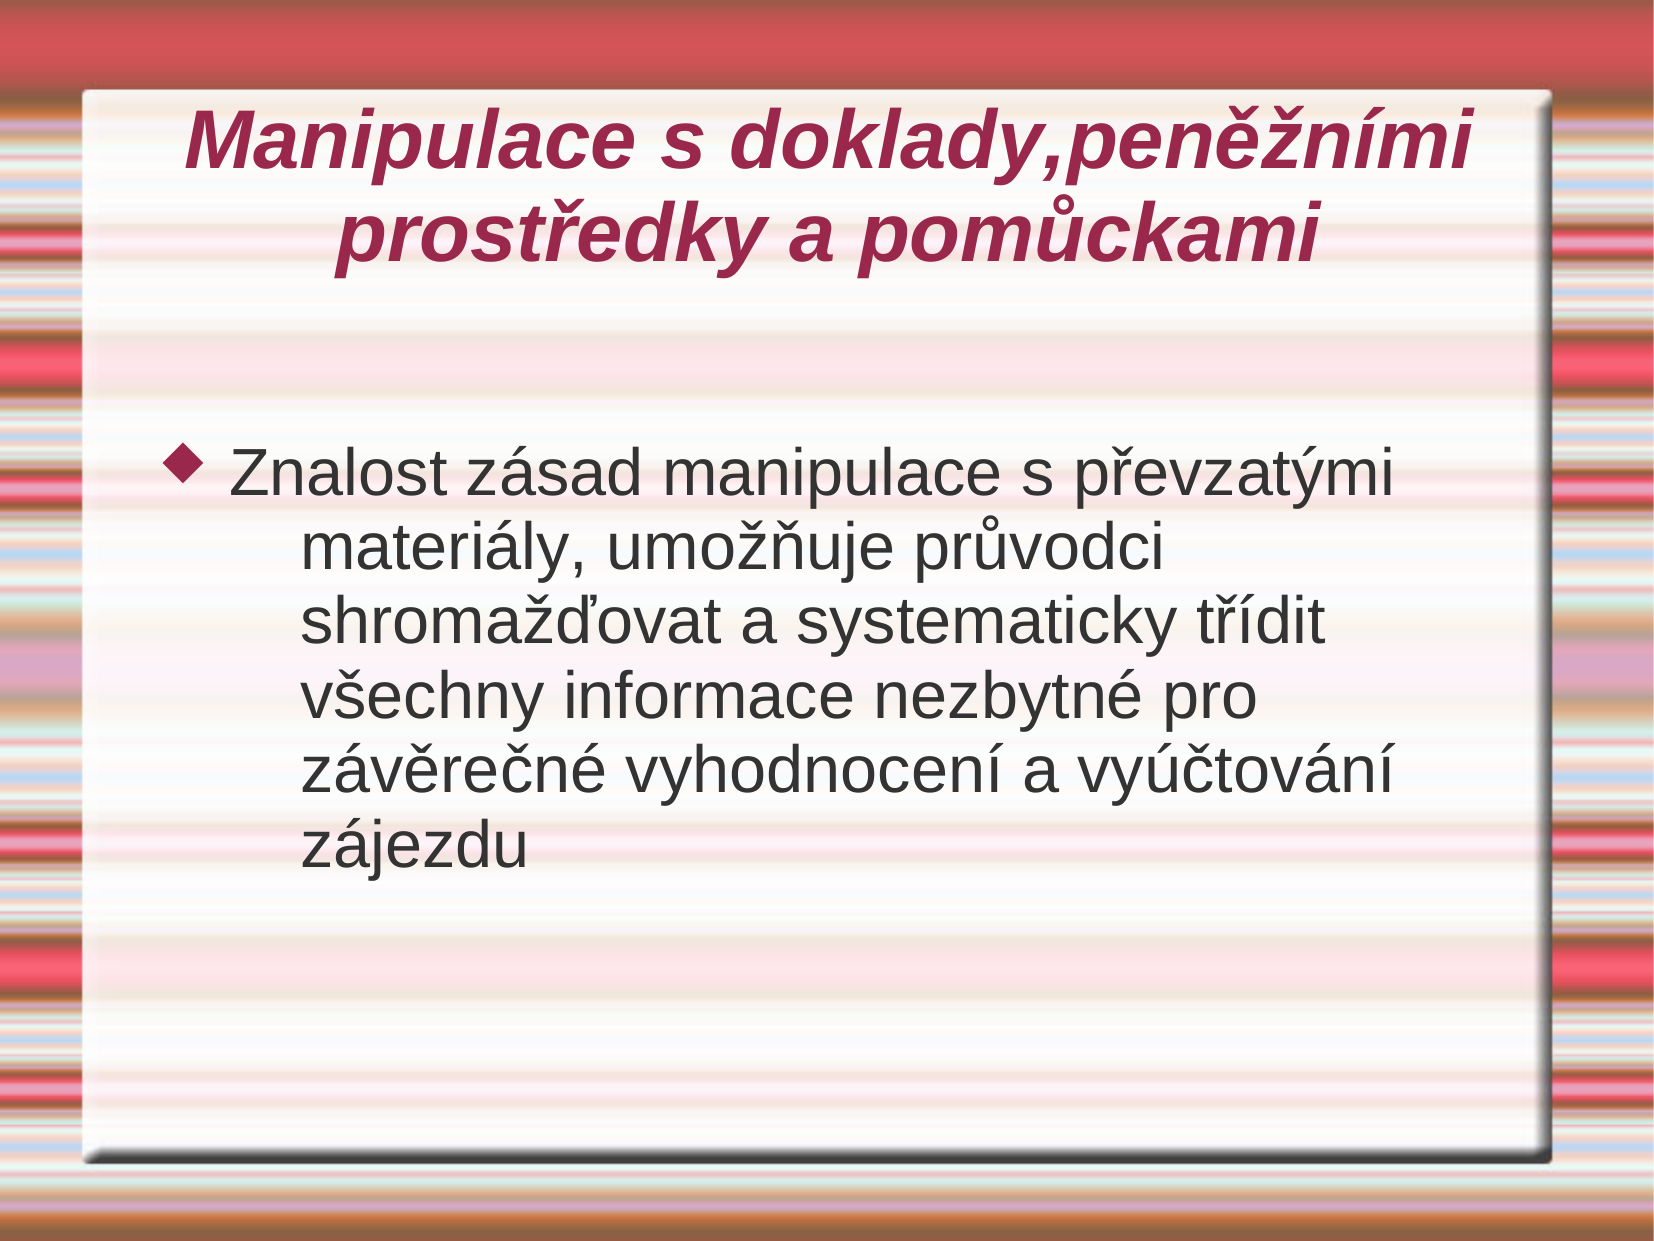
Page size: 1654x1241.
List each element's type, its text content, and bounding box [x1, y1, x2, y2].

list Znalost zásad manipulace s převzatými materiály, umožňuje průvodci shromažďovat a systematicky třídit všechny informace nezbytné pro závěrečné vyhodnocení a vyúčtování zájezdu [134, 350, 1516, 1118]
title Manipulace s doklady,peněžními prostředky a pomůckami [123, 88, 1536, 275]
